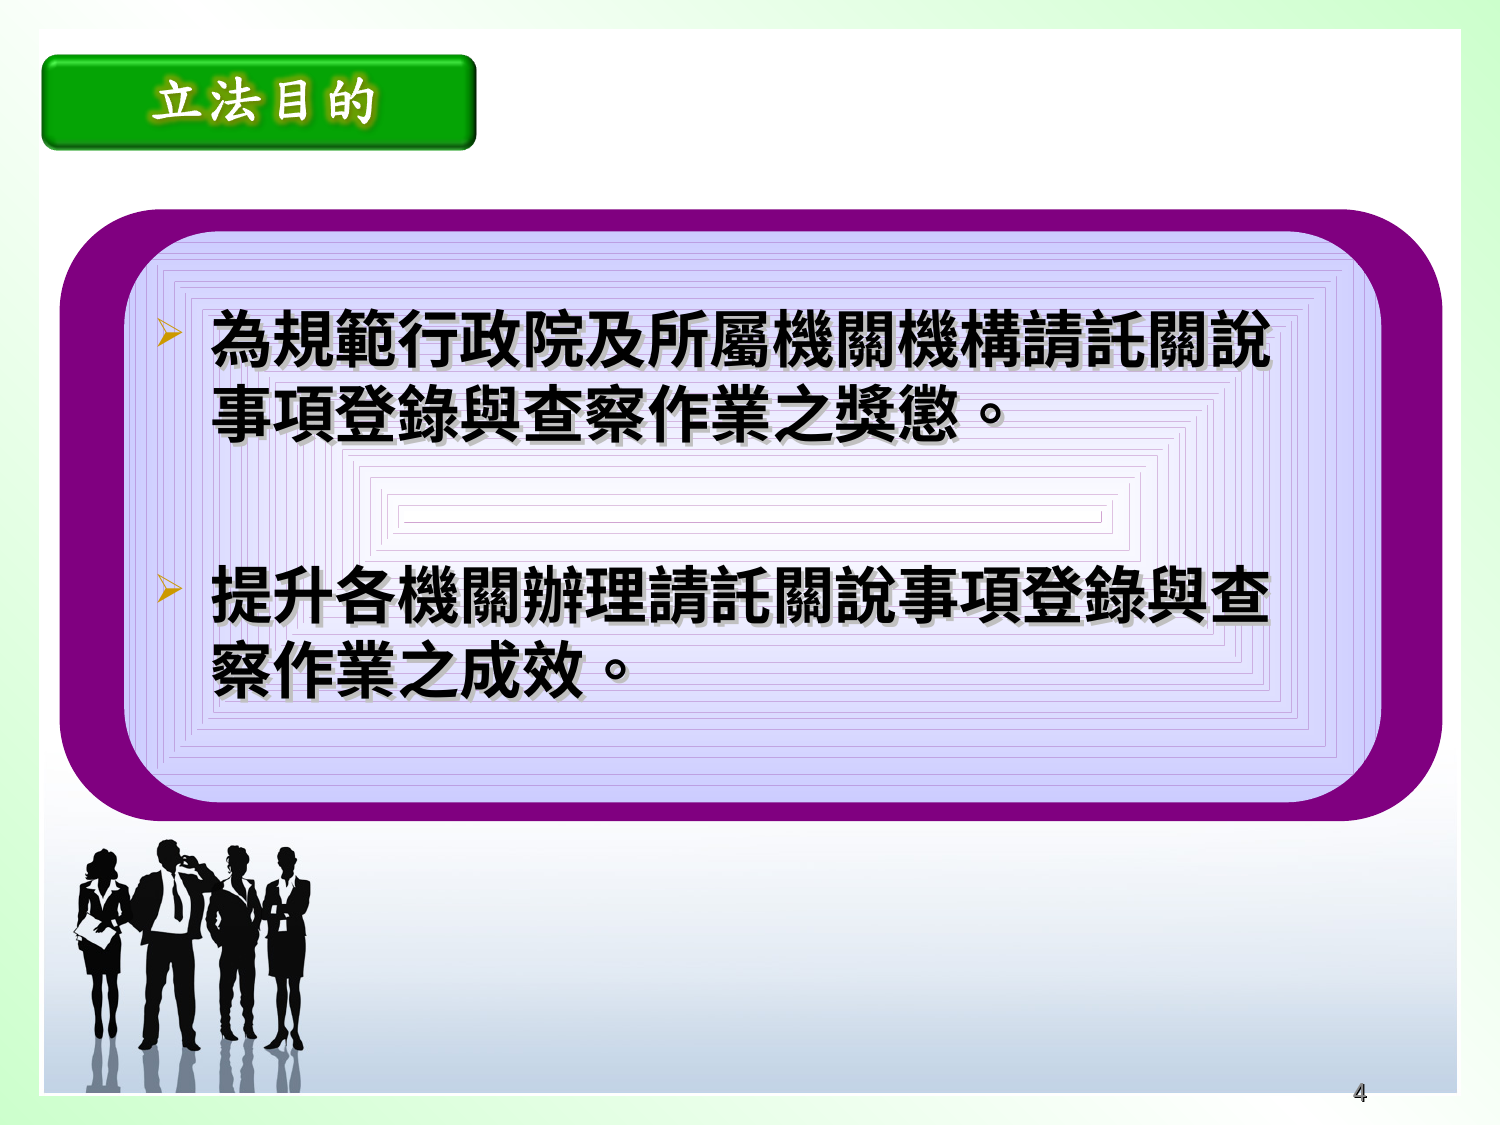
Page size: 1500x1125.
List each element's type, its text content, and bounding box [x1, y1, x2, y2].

picture [39, 27, 1461, 1096]
text_box [59, 209, 1443, 822]
list 為規範行政院及所屬機關機構請託關說事項登錄與查察作業之獎懲。 提升各機關辦理請託關說事項登錄與查察作業之成效。 [138, 292, 1302, 753]
text_box <編號> [1078, 1063, 1429, 1124]
